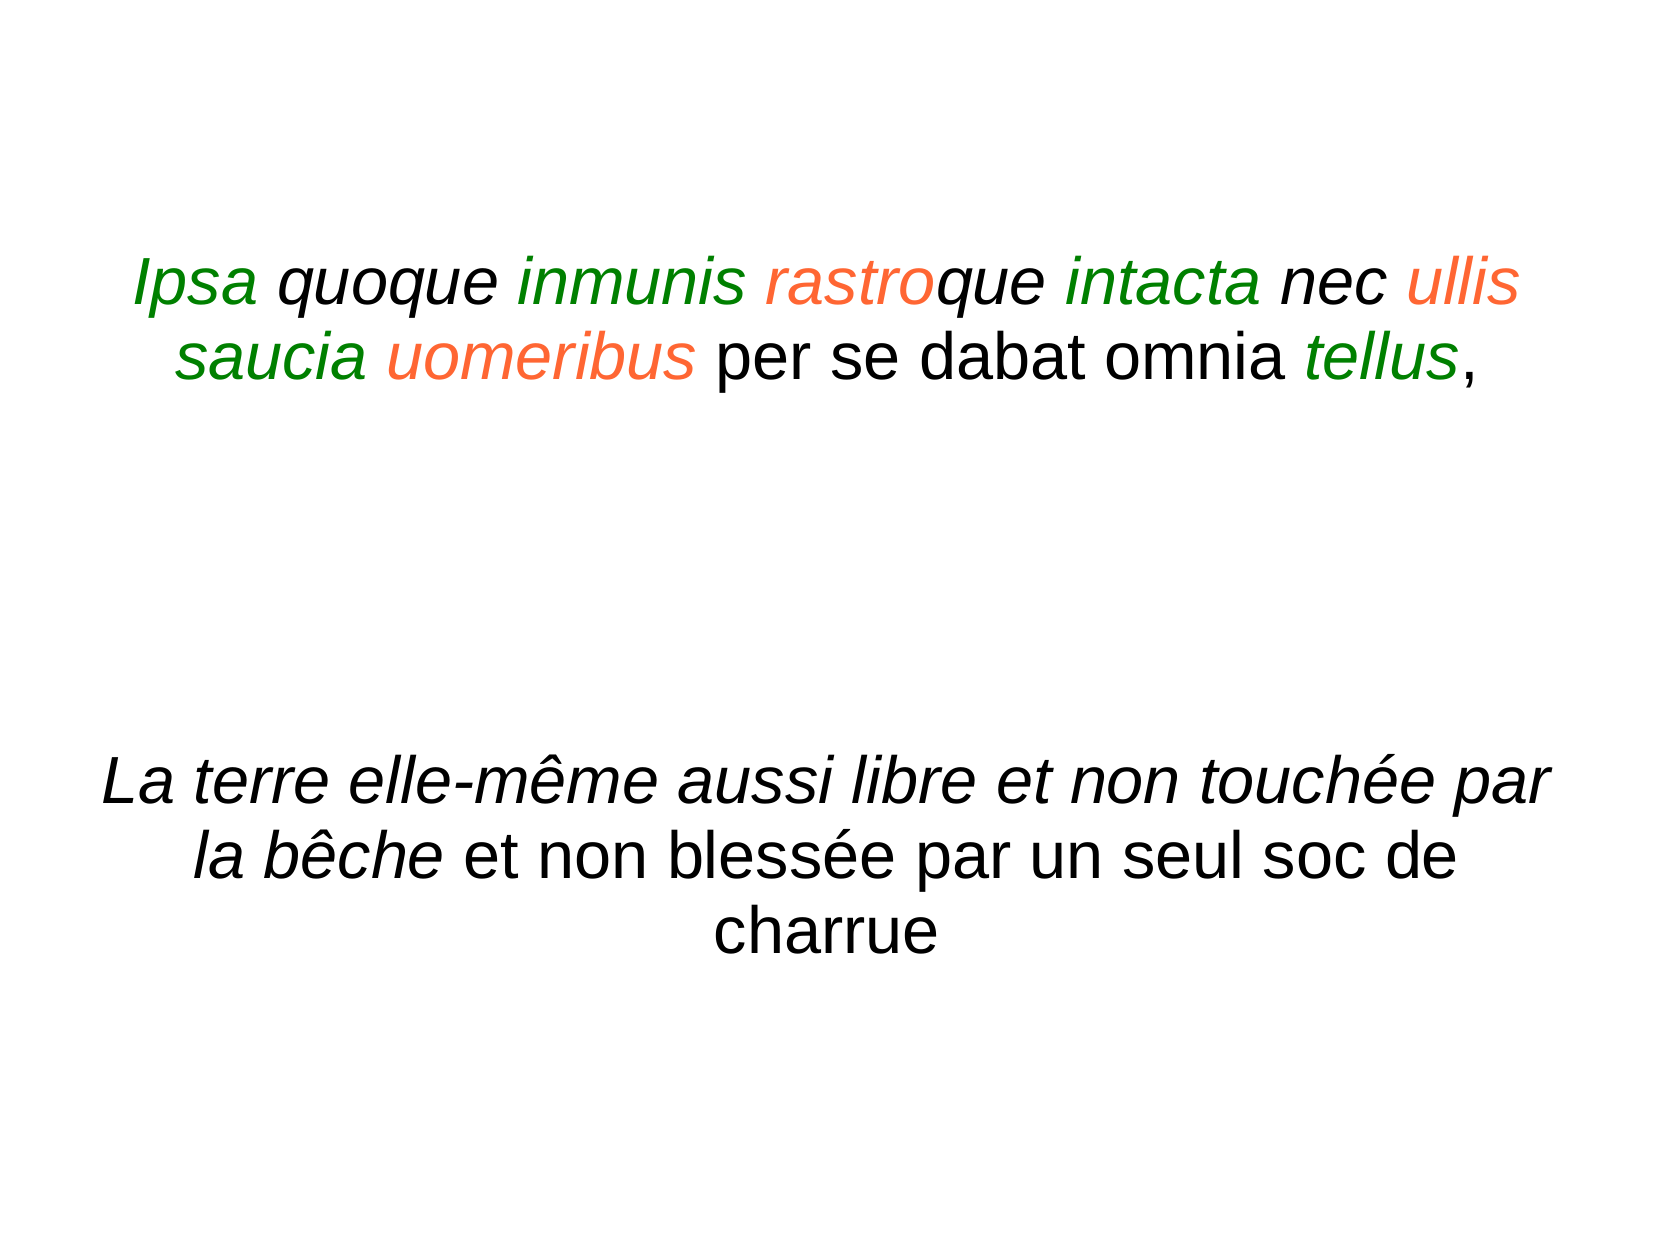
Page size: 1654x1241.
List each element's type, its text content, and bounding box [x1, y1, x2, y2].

title Ipsa quoque inmunis rastroque intacta nec ullis saucia uomeribus per se dabat omnia tellus, [47, 35, 1607, 603]
subtitle La terre elle-même aussi libre et non touchée par la bêche et non blessée par un seul soc de charrue [82, 602, 1571, 1109]
